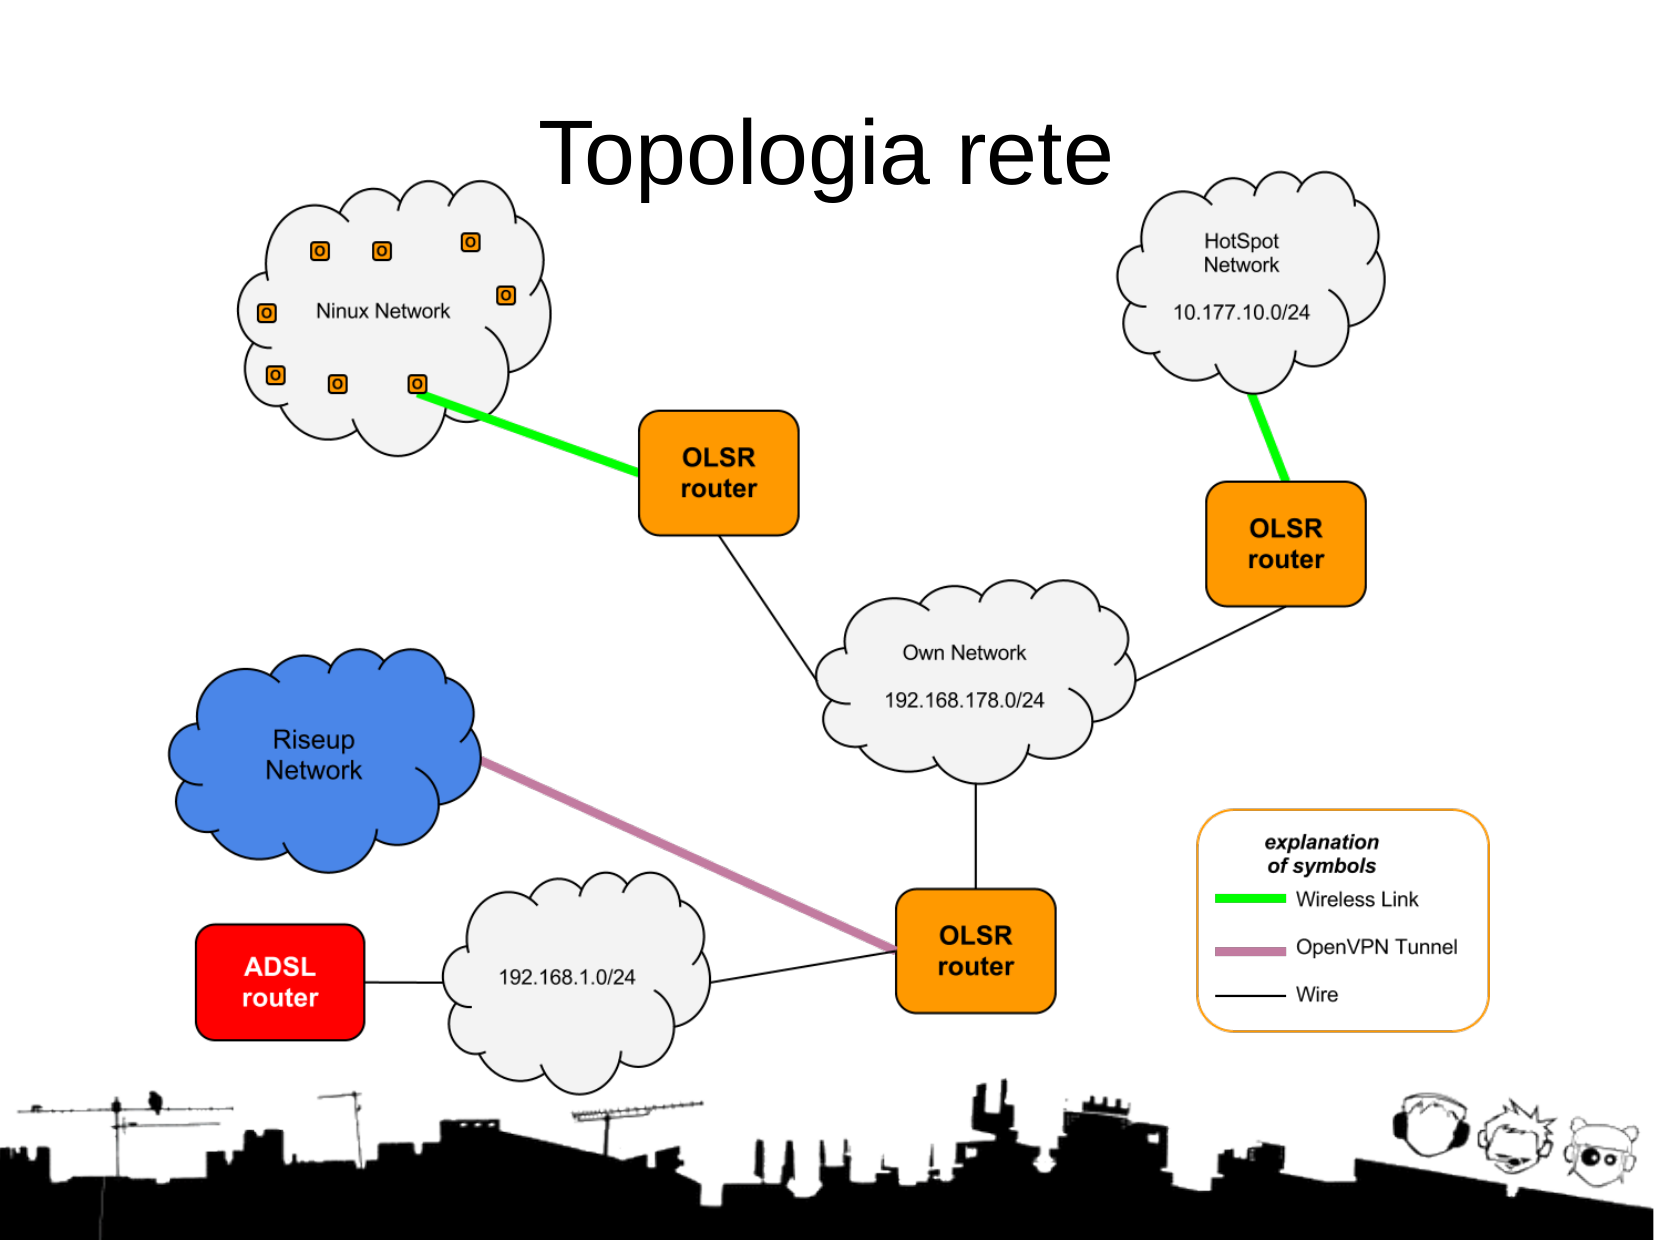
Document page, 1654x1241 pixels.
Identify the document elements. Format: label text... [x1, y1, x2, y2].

title Topologia rete [82, 56, 1571, 250]
picture [0, 65, 1654, 1240]
